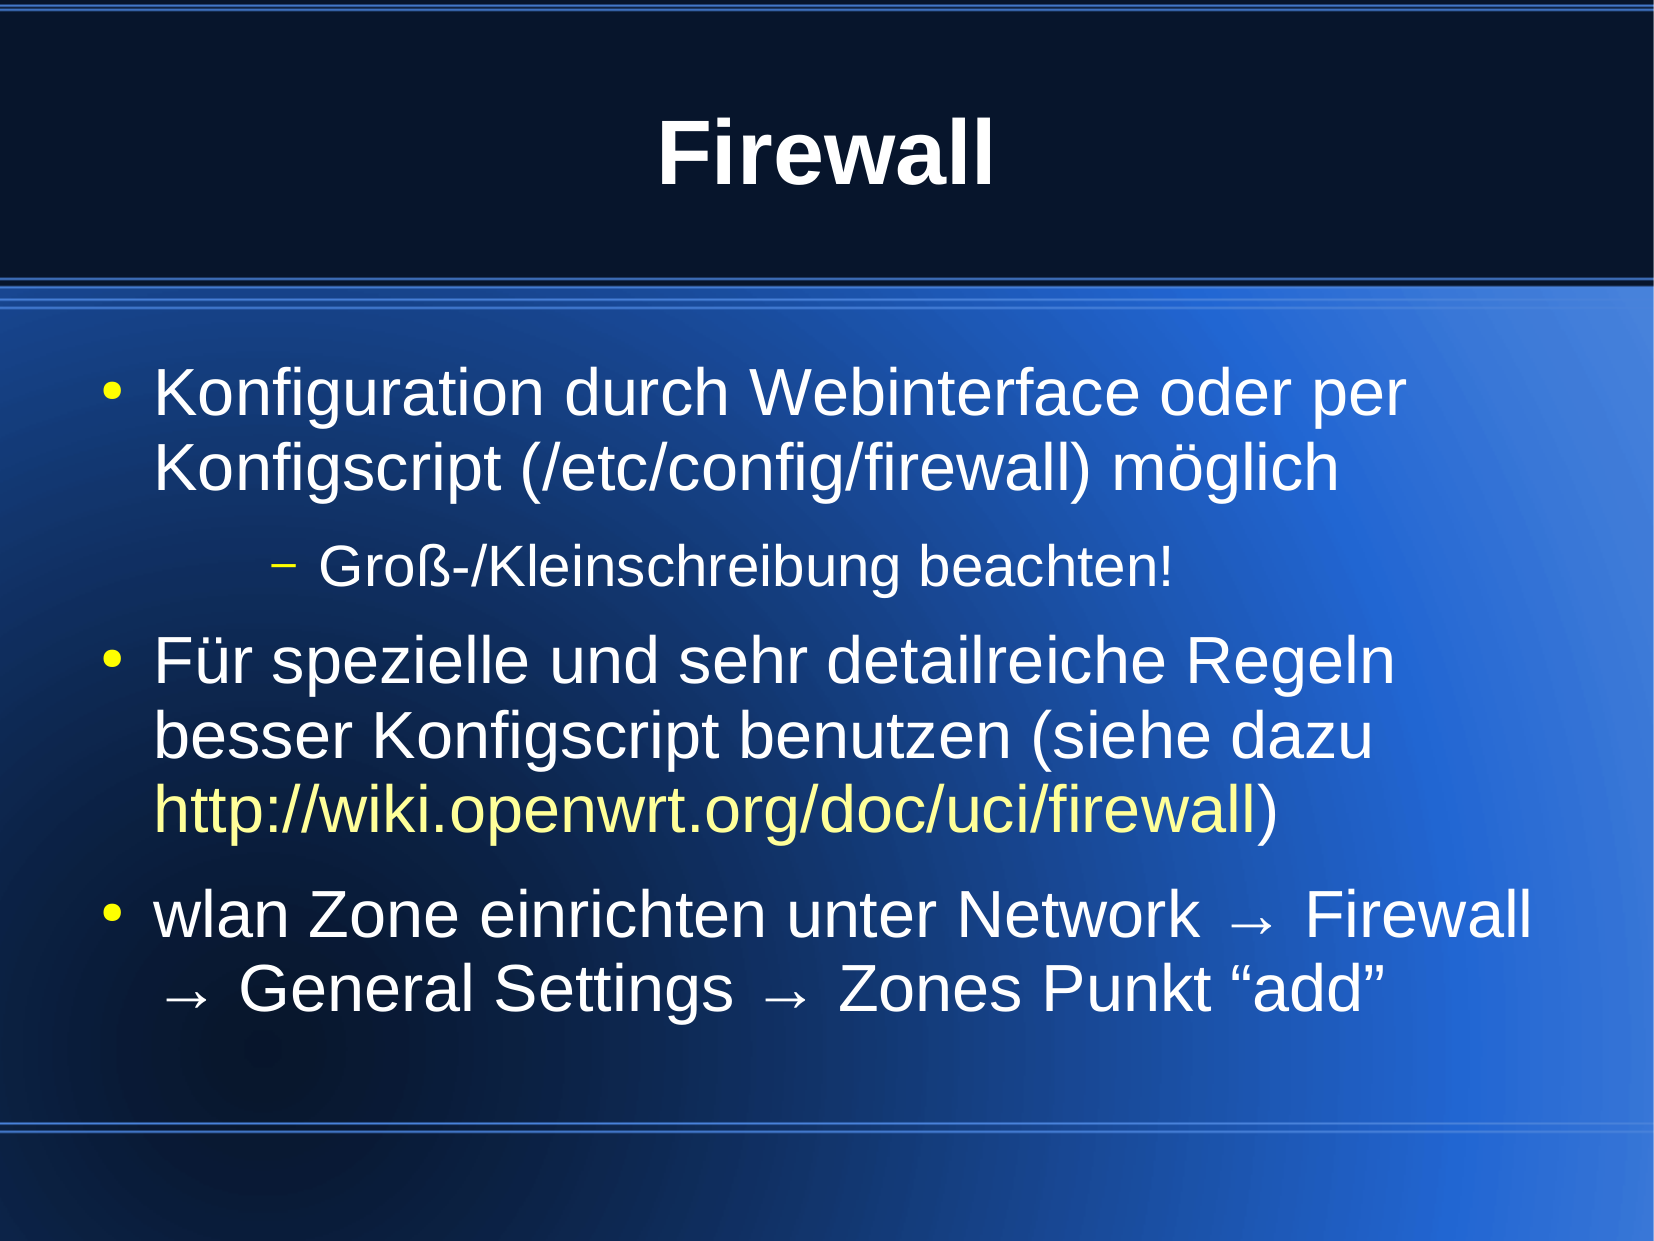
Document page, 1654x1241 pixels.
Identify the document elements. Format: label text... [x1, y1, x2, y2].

list Konfiguration durch Webinterface oder per Konfigscript (/etc/config/firewall) möglich Groß-/Kleinschreibung beachten! Für spezielle und sehr detailreiche Regeln besser Konfigscript benutzen (siehe dazu http://wiki.openwrt.org/doc/uci/firewall) wlan Zone einrichten unter Network → Firewall → General Settings → Zones Punkt “add” [82, 355, 1571, 1159]
title Firewall [82, 56, 1571, 250]
picture [0, 0, 1654, 1241]
